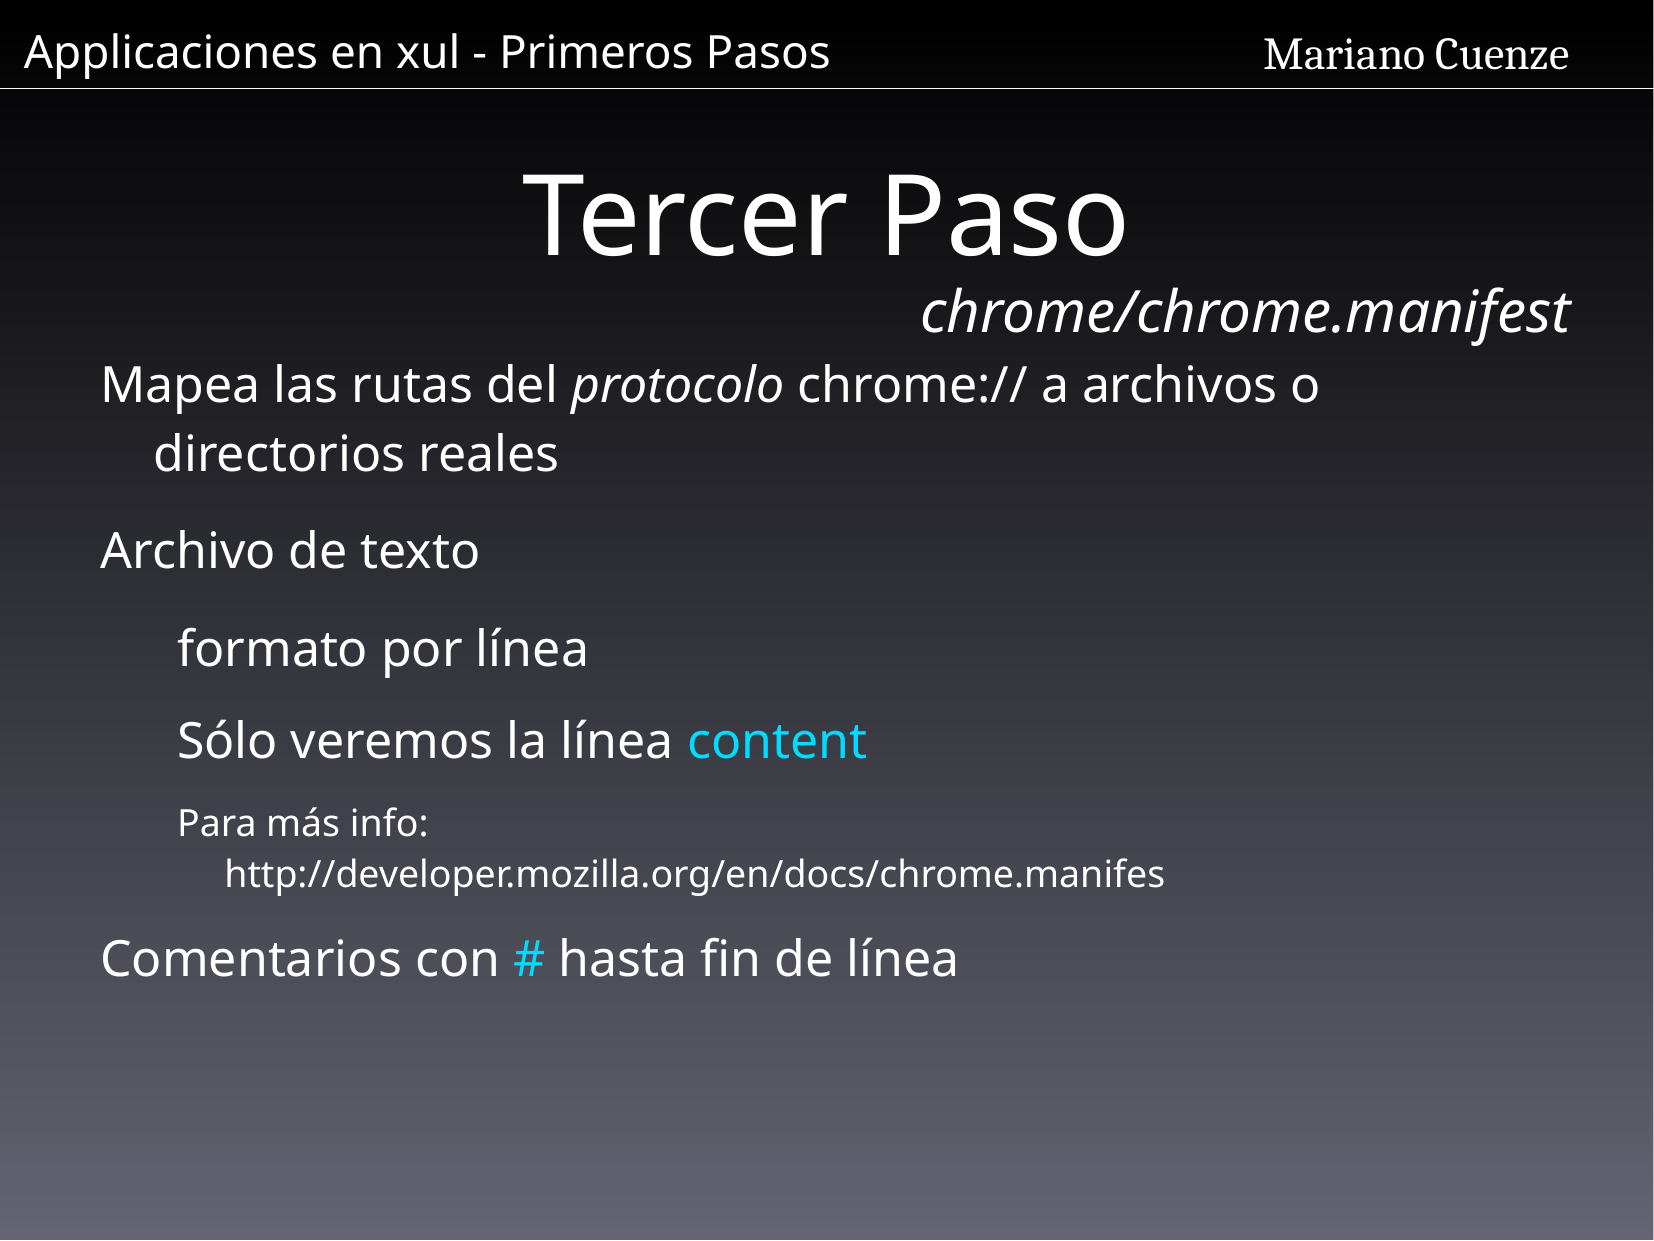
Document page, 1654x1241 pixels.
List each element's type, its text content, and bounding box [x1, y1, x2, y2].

title chrome/chrome.manifest [82, 265, 1571, 355]
text_box Applicaciones en xul - Primeros Pasos [9, 11, 899, 80]
list Mapea las rutas del protocolo chrome:// a archivos o directorios reales Archivo de texto formato por línea Sólo veremos la línea content Para más info: http://developer.mozilla.org/en/docs/chrome.manifes Comentarios con # hasta fin de línea [82, 355, 1571, 1153]
title Tercer Paso [82, 108, 1571, 265]
text_box Mariano Cuenze [1249, 20, 1648, 88]
